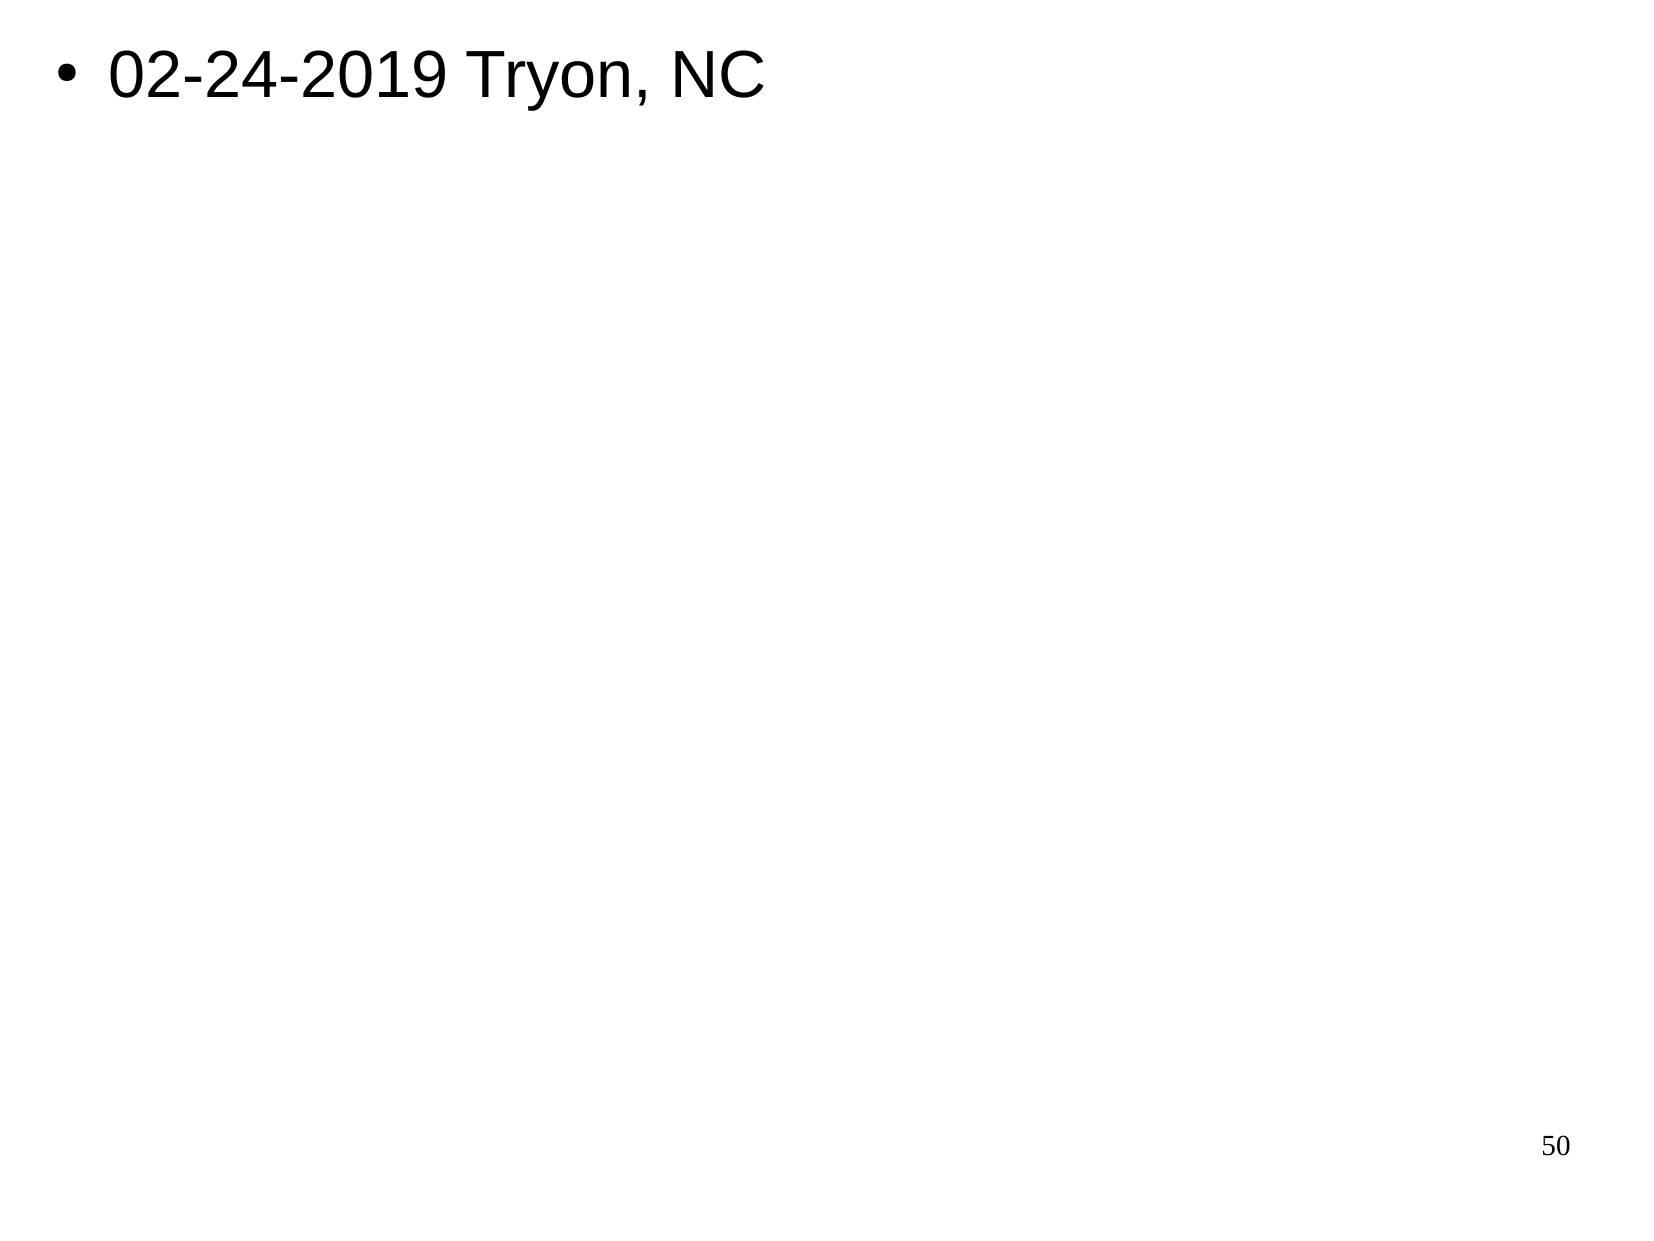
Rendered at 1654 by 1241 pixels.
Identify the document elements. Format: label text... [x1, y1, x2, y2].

list 02-24-2019 Tryon, NC [37, 37, 1613, 1238]
